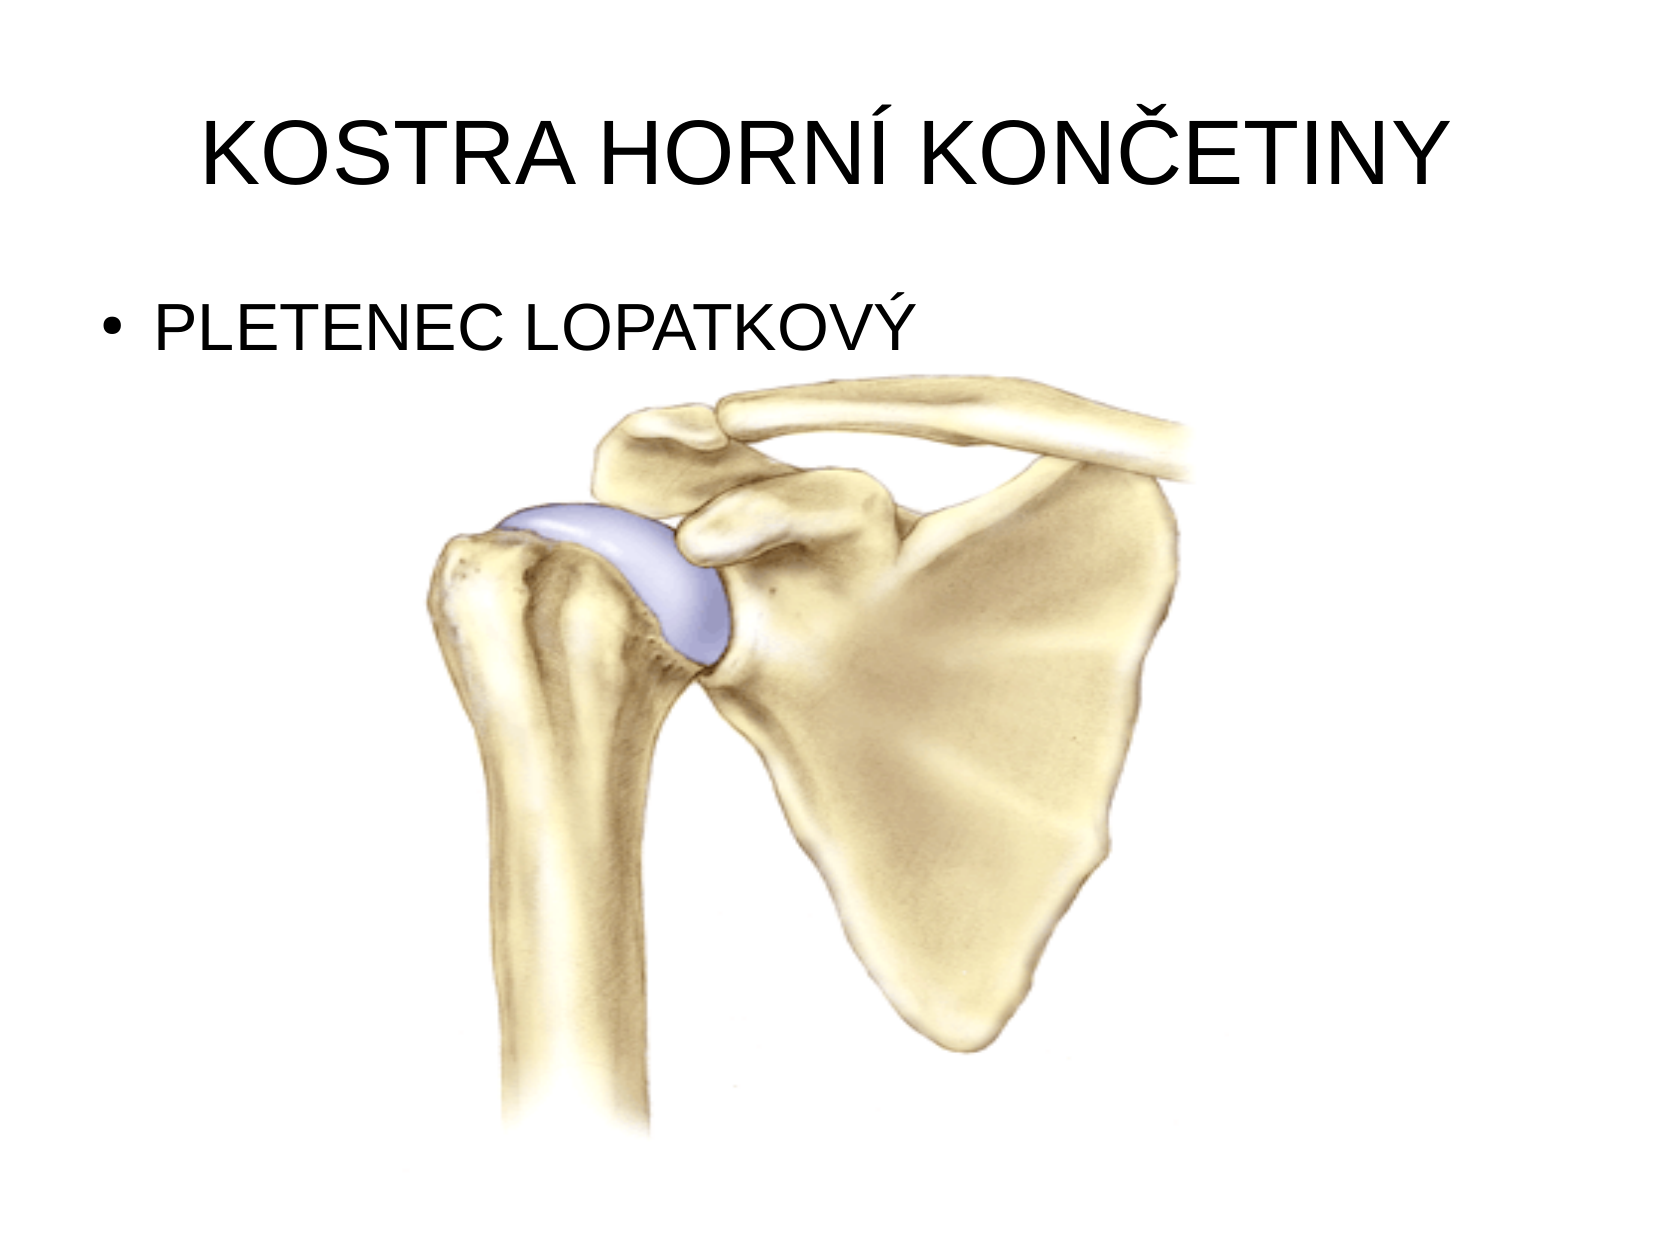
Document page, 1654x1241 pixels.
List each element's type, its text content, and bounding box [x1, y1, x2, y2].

picture [401, 354, 1229, 1205]
title KOSTRA HORNÍ KONČETINY [82, 49, 1571, 257]
list PLETENEC LOPATKOVÝ [82, 290, 1571, 1109]
